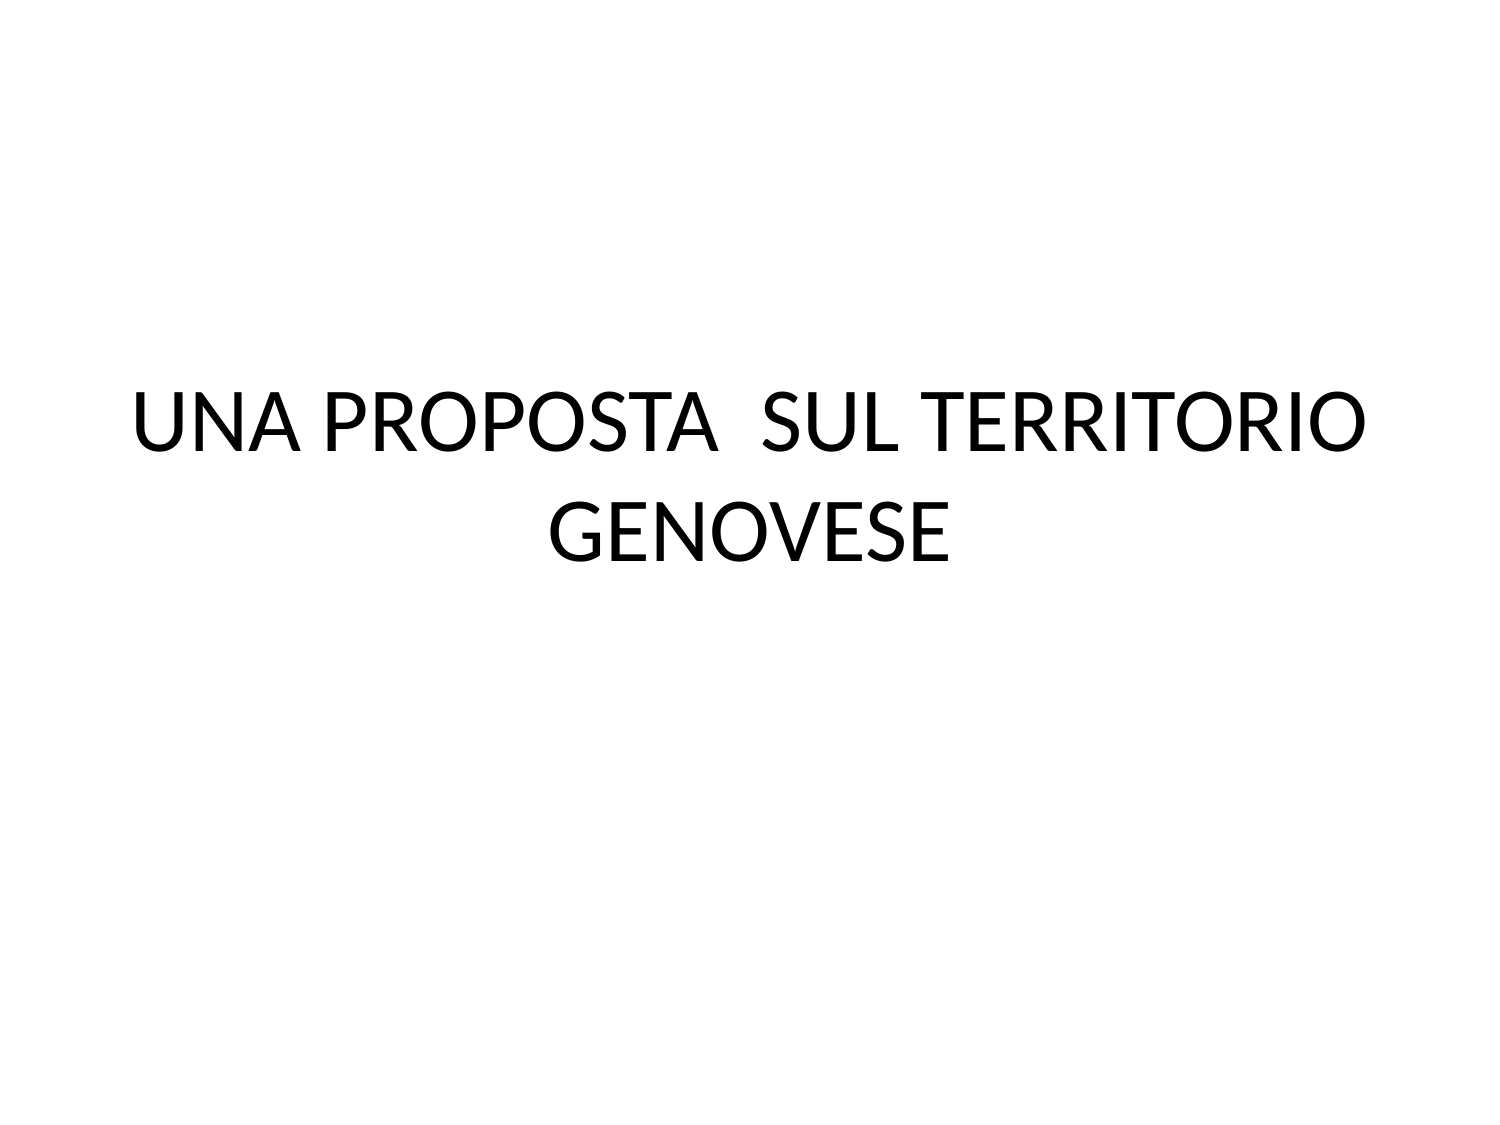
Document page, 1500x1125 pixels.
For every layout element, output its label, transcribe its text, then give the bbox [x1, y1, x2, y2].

title UNA PROPOSTA SUL TERRITORIO GENOVESE [112, 349, 1388, 591]
